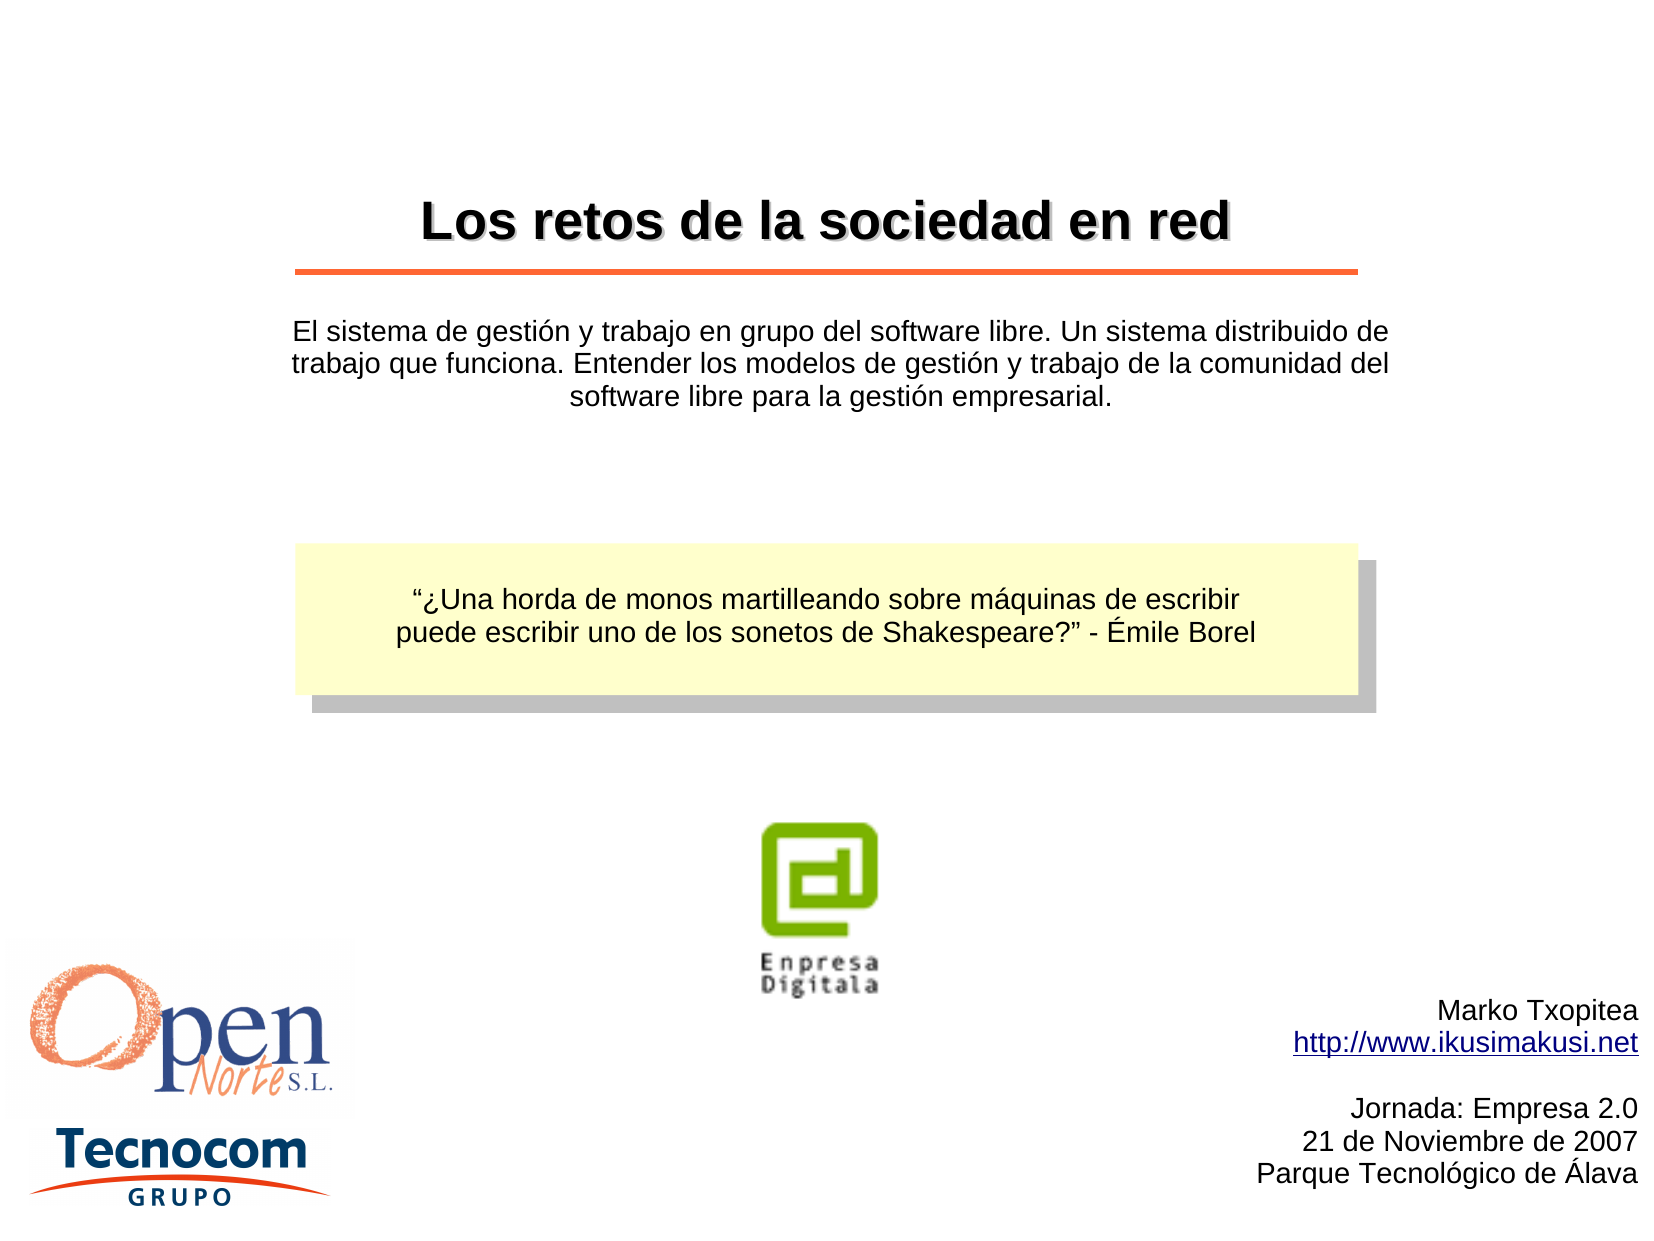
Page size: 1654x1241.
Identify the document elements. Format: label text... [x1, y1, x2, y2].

text_box Los retos de la sociedad en red [0, 183, 1654, 261]
text_box “¿Una horda de monos martilleando sobre máquinas de escribir puede escribir uno de los sonetos de Shakespeare?” - Émile Borel [295, 543, 1359, 696]
picture [5, 938, 355, 986]
picture [755, 816, 886, 1004]
text_box El sistema de gestión y trabajo en grupo del software libre. Un sistema distribuido de trabajo que funciona. Entender los modelos de gestión y trabajo de la comunidad del software libre para la gestión empresarial. [236, 307, 1447, 425]
text_box Marko Txopitea http://www.ikusimakusi.net Jornada: Empresa 2.0 21 de Noviembre de 2007 Parque Tecnológico de Álava [0, 986, 1654, 1207]
